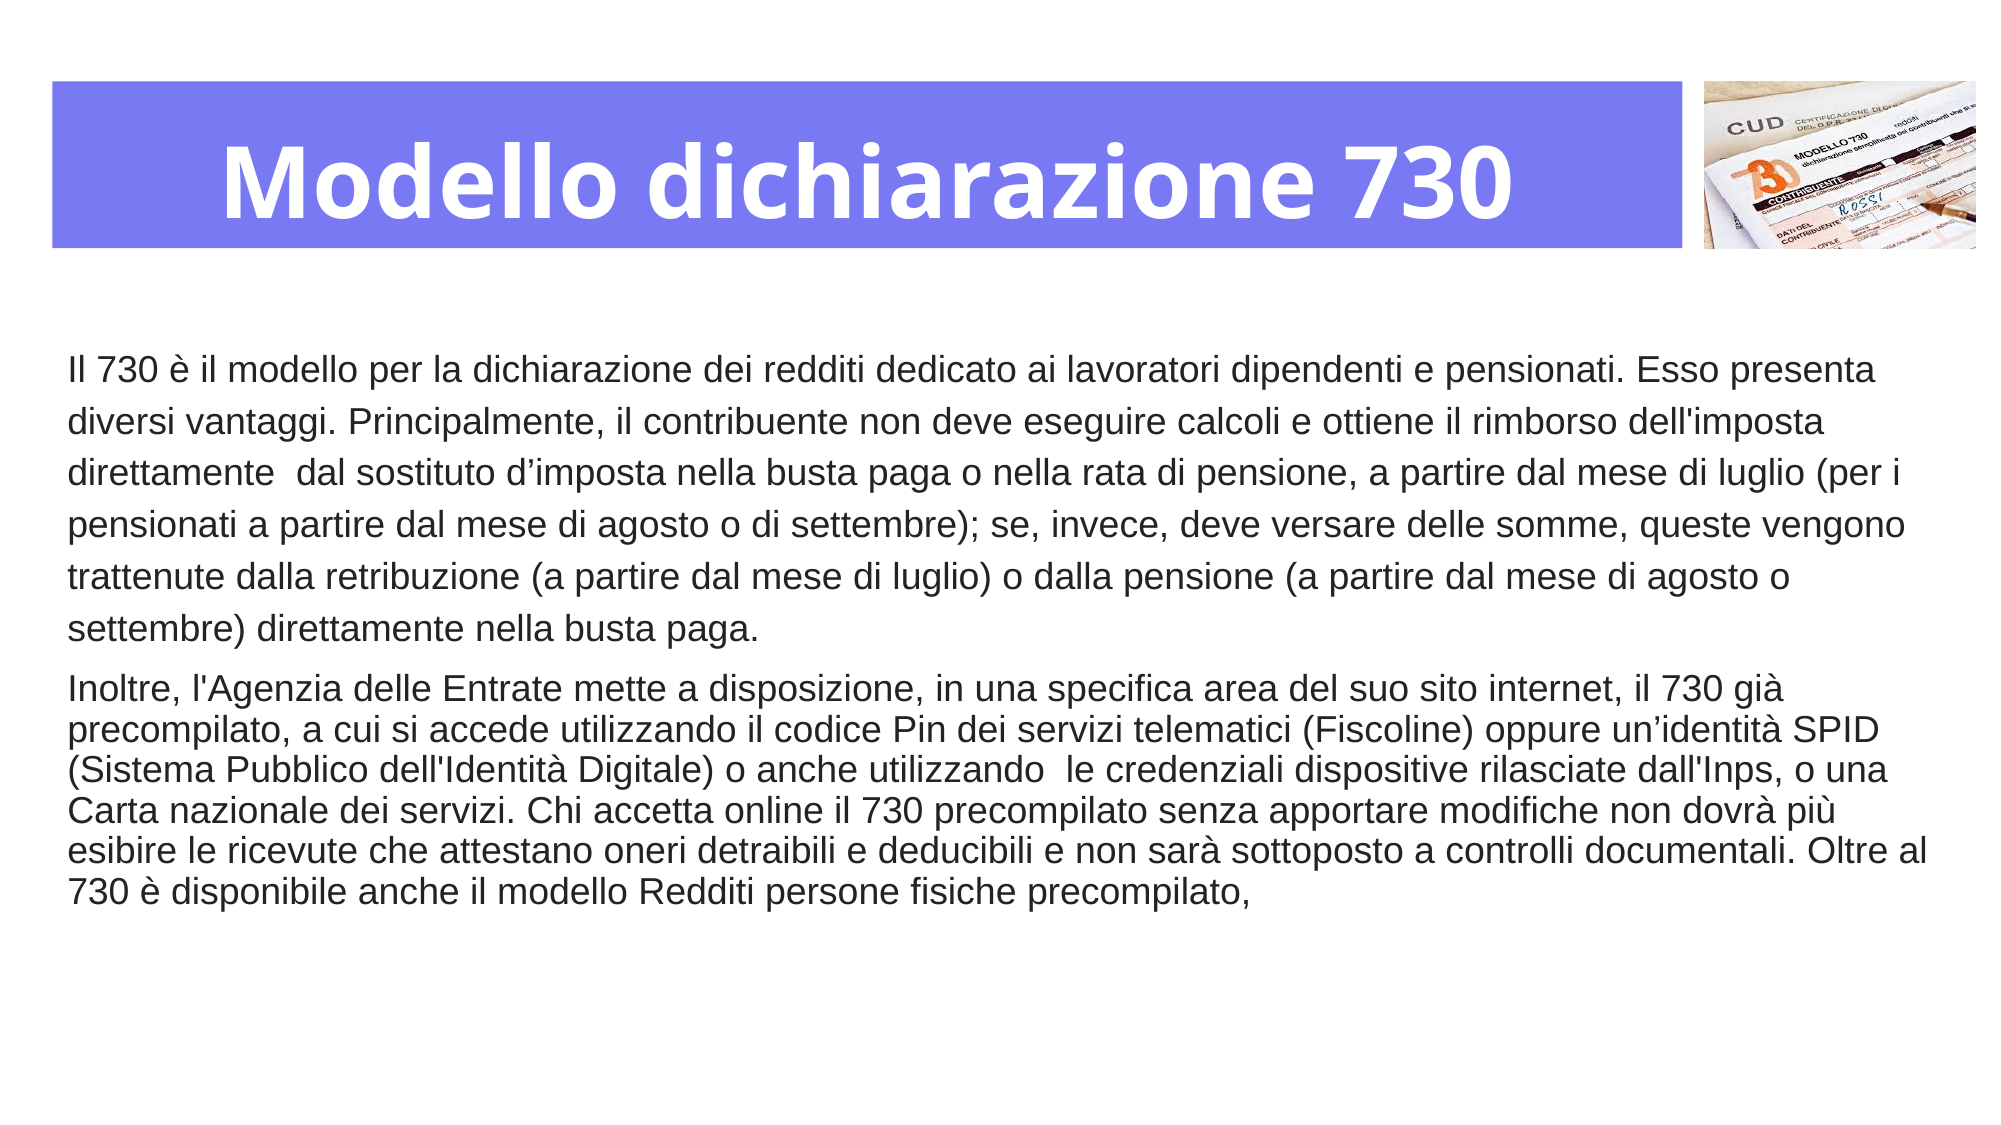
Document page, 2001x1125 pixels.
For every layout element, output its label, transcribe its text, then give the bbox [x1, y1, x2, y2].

subtitle Il 730 è il modello per la dichiarazione dei redditi dedicato ai lavoratori dipendenti e pensionati. Esso presenta diversi vantaggi. Principalmente, il contribuente non deve eseguire calcoli e ottiene il rimborso dell'imposta direttamente dal sostituto d’imposta nella busta paga o nella rata di pensione, a partire dal mese di luglio (per i pensionati a partire dal mese di agosto o di settembre); se, invece, deve versare delle somme, queste vengono trattenute dalla retribuzione (a partire dal mese di luglio) o dalla pensione (a partire dal mese di agosto o settembre) direttamente nella busta paga. Inoltre, l'Agenzia delle Entrate mette a disposizione, in una specifica area del suo sito internet, il 730 già precompilato, a cui si accede utilizzando il codice Pin dei servizi telematici (Fiscoline) oppure un’identità SPID (Sistema Pubblico dell'Identità Digitale) o anche utilizzando le credenziali dispositive rilasciate dall'Inps, o una Carta nazionale dei servizi. Chi accetta online il 730 precompilato senza apportare modifiche non dovrà più esibire le ricevute che attestano oneri detraibili e deducibili e non sarà sottoposto a controlli documentali. Oltre al 730 è disponibile anche il modello Redditi persone fisiche precompilato, [52, 330, 1945, 1070]
title Modello dichiarazione 730 [52, 81, 1683, 249]
picture [1704, 81, 1976, 249]
